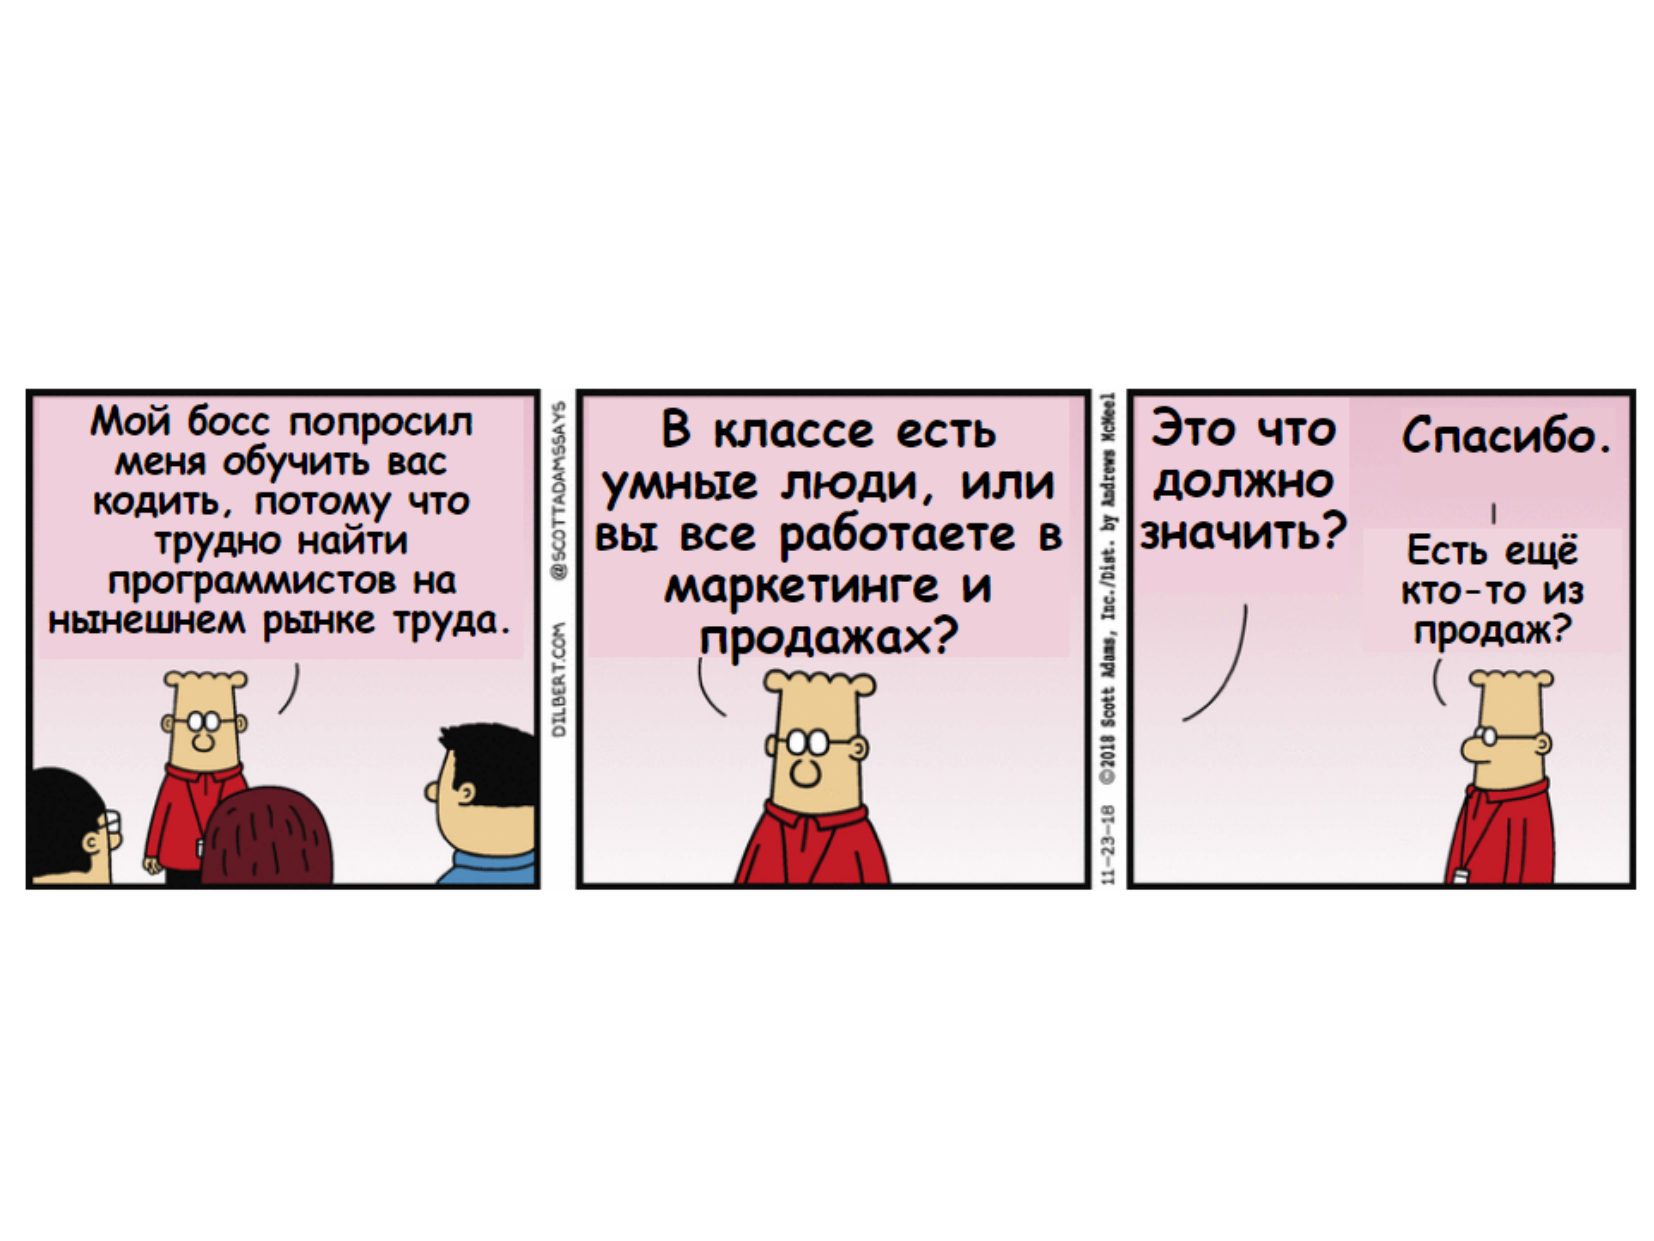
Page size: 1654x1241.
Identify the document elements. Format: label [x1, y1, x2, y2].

picture [2, 372, 1654, 909]
